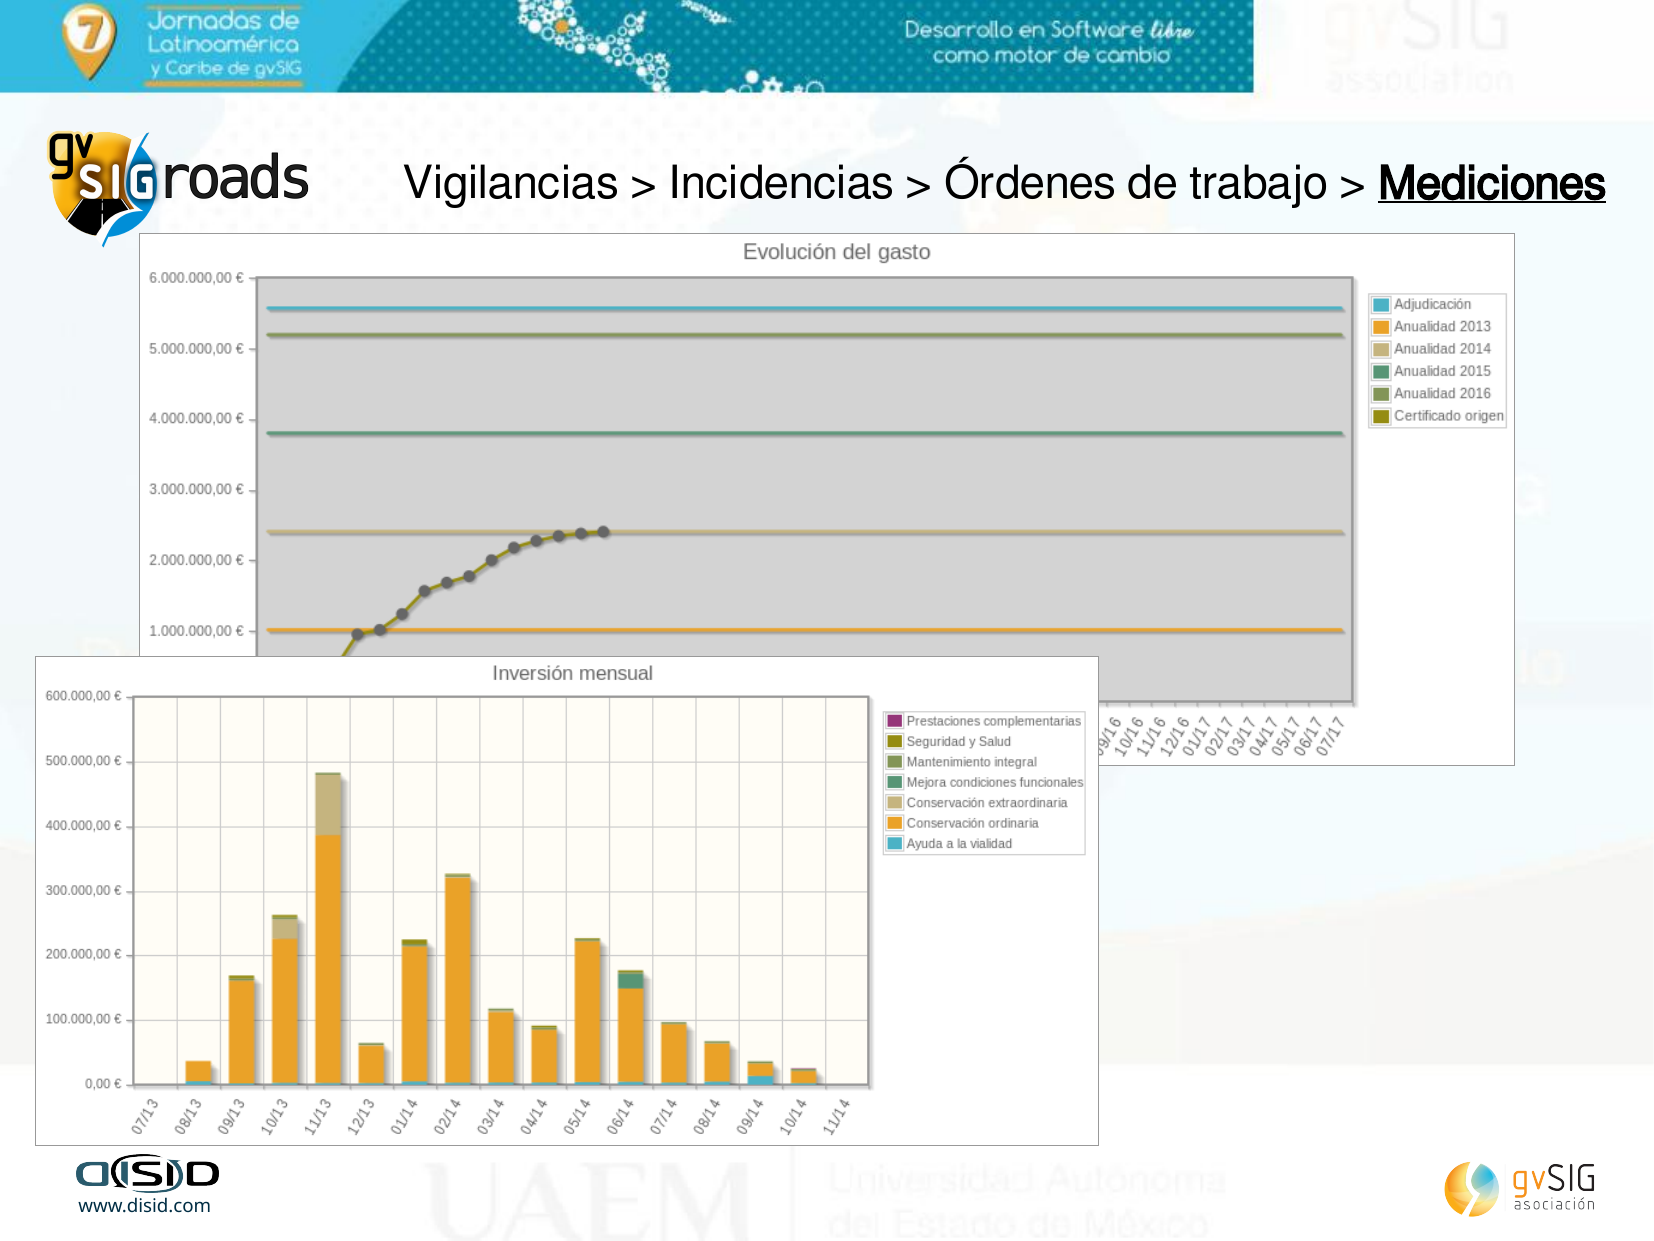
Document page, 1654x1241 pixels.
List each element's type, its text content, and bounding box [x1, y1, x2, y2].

title Vigilancias > Incidencias > Órdenes de trabajo > Mediciones [314, 131, 1607, 234]
picture [0, 0, 1654, 1241]
